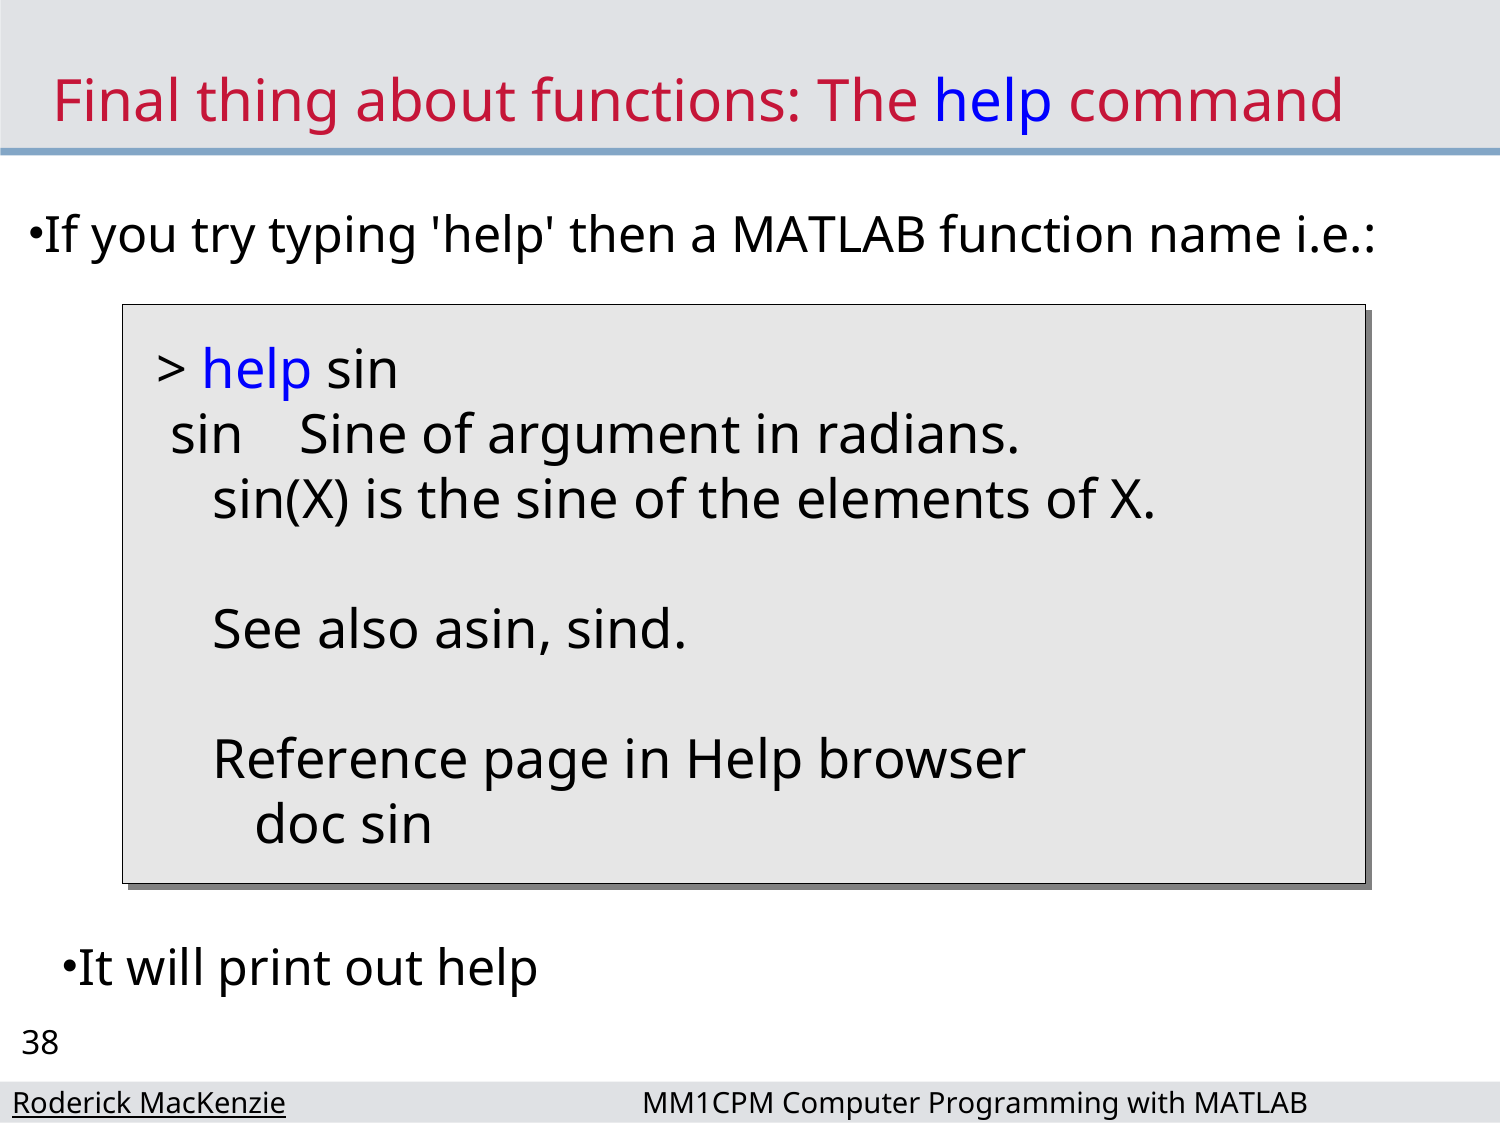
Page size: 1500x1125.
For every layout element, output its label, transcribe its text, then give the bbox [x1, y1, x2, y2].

title Final thing about functions: The help command [37, 46, 1500, 152]
text_box If you try typing 'help' then a MATLAB function name i.e.: [12, 195, 1500, 378]
text_box > help sin sin Sine of argument in radians. sin(X) is the sine of the elements of X. See also asin, sind. Reference page in Help browser doc sin [122, 304, 1366, 884]
text_box <number> [6, 1013, 46, 1084]
text_box It will print out help [46, 928, 1500, 1112]
